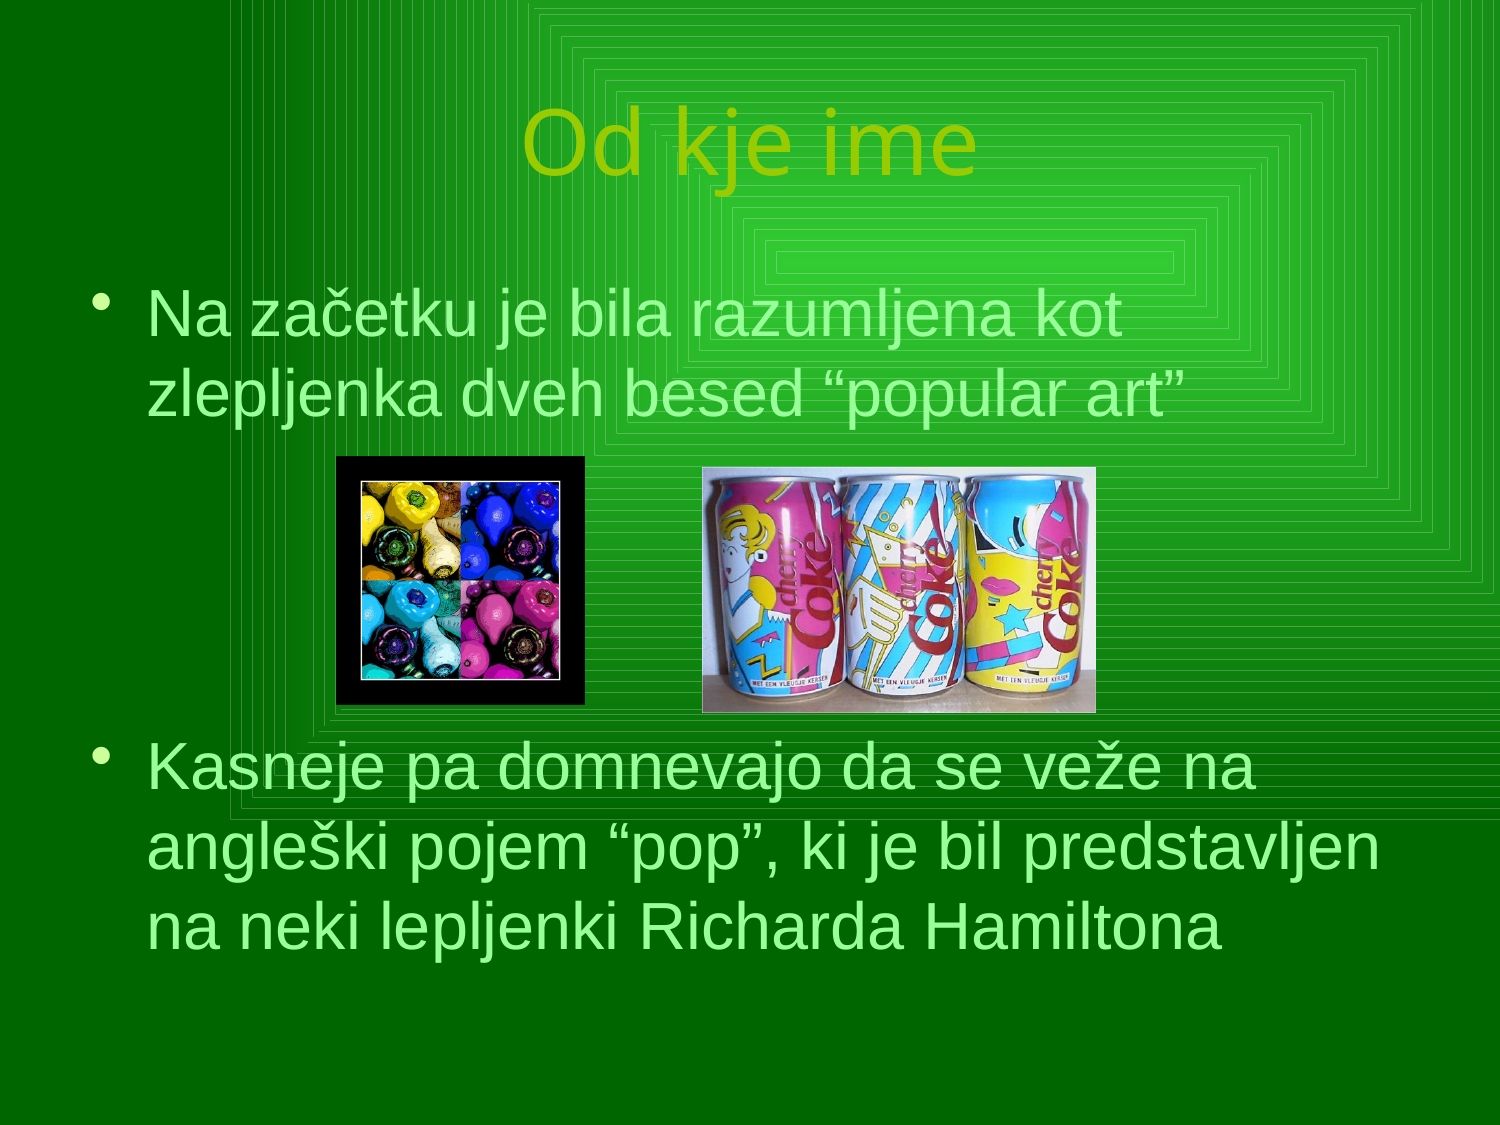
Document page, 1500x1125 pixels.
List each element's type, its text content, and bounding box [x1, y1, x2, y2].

title Od kje ime [75, 45, 1425, 233]
picture [336, 456, 585, 705]
picture [702, 467, 1096, 713]
list Na začetku je bila razumljena kot zlepljenka dveh besed “popular art” Kasneje pa domnevajo da se veže na angleški pojem “pop”, ki je bil predstavljen na neki lepljenki Richarda Hamiltona [75, 262, 1425, 1005]
